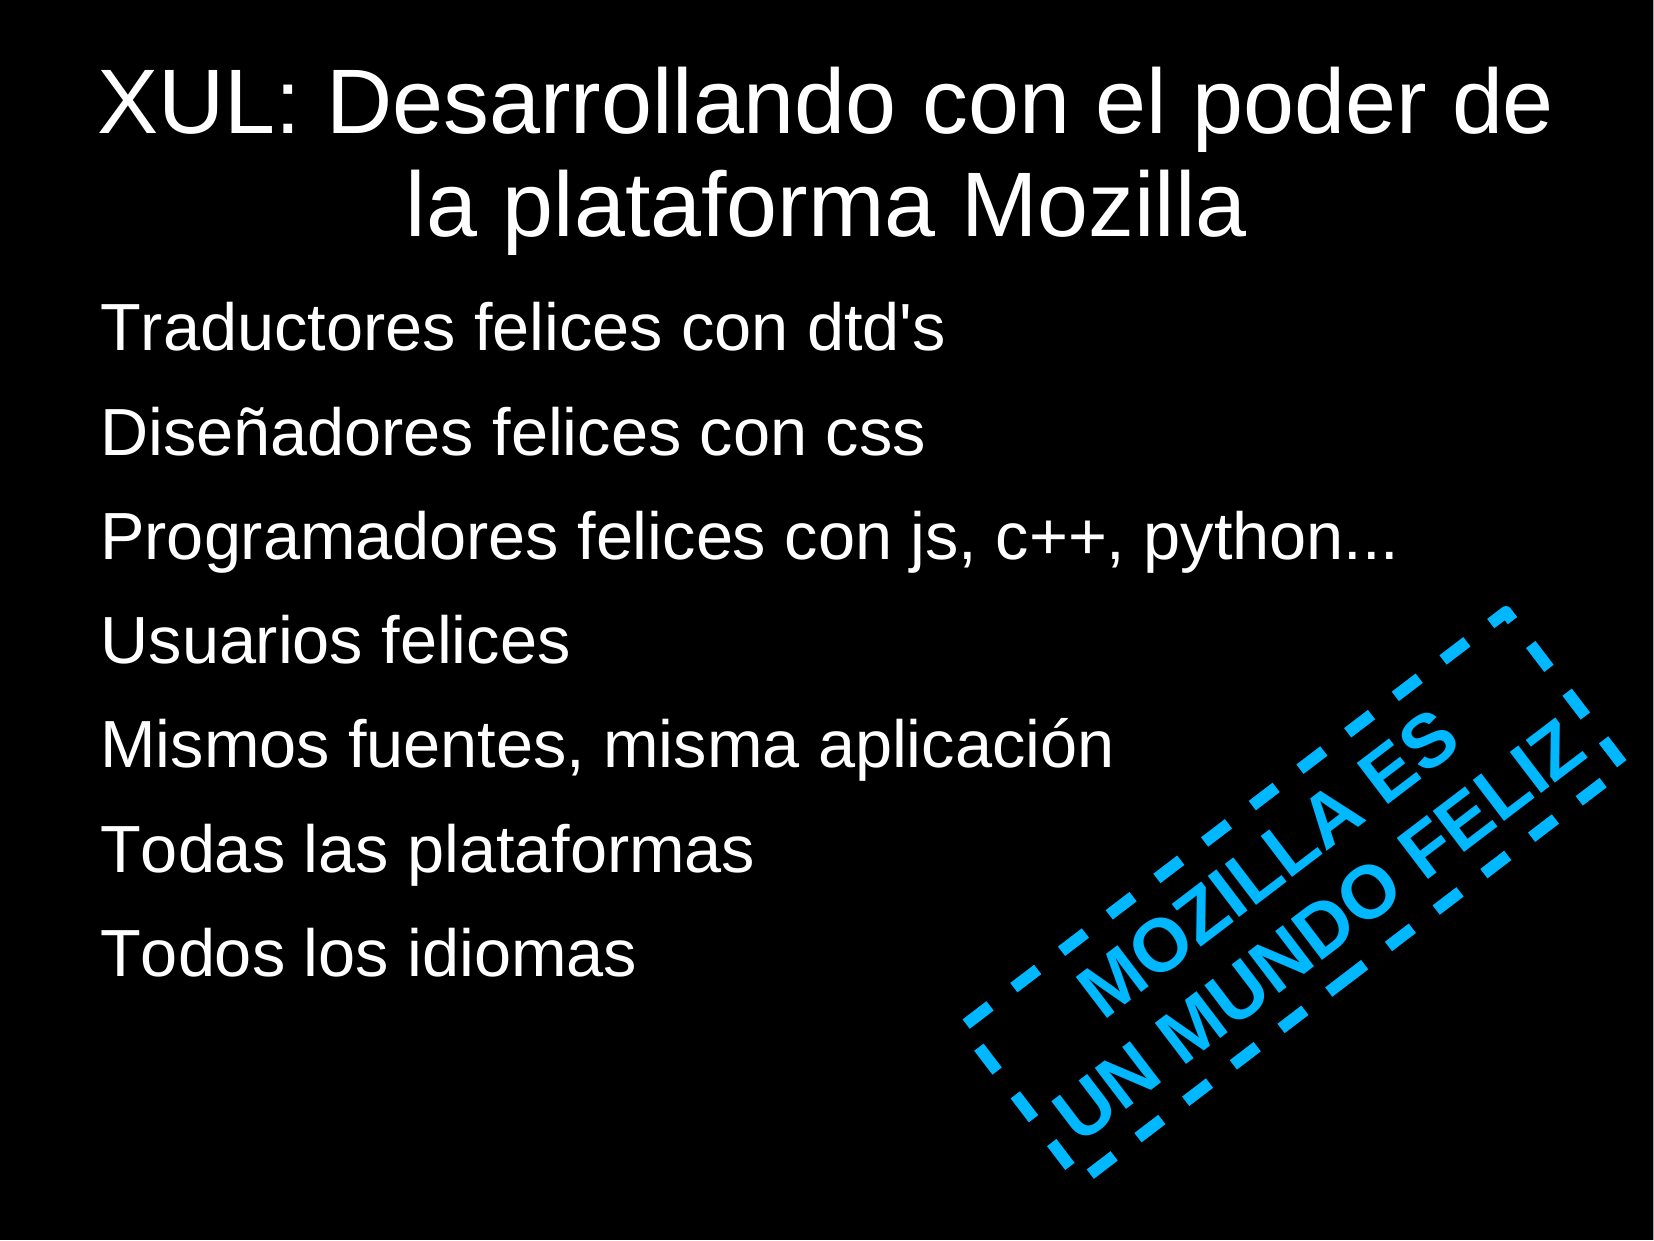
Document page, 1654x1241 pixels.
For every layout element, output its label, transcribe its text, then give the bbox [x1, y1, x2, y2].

list Traductores felices con dtd's Diseñadores felices con css Programadores felices con js, c++, python... Usuarios felices Mismos fuentes, misma aplicación Todas las plataformas Todos los idiomas [82, 290, 1571, 1109]
title XUL: Desarrollando con el poder de la plataforma Mozilla [82, 49, 1571, 257]
text_box MOZILLA ES UN MUNDO FELIZ [963, 611, 1625, 1182]
list Traductores felices con dtd's Diseñadores felices con css Programadores felices con js, c++, python... Usuarios felices Mismos fuentes, misma aplicación Todas las plataformas Todos los idiomas [1177, 808, 1571, 1109]
